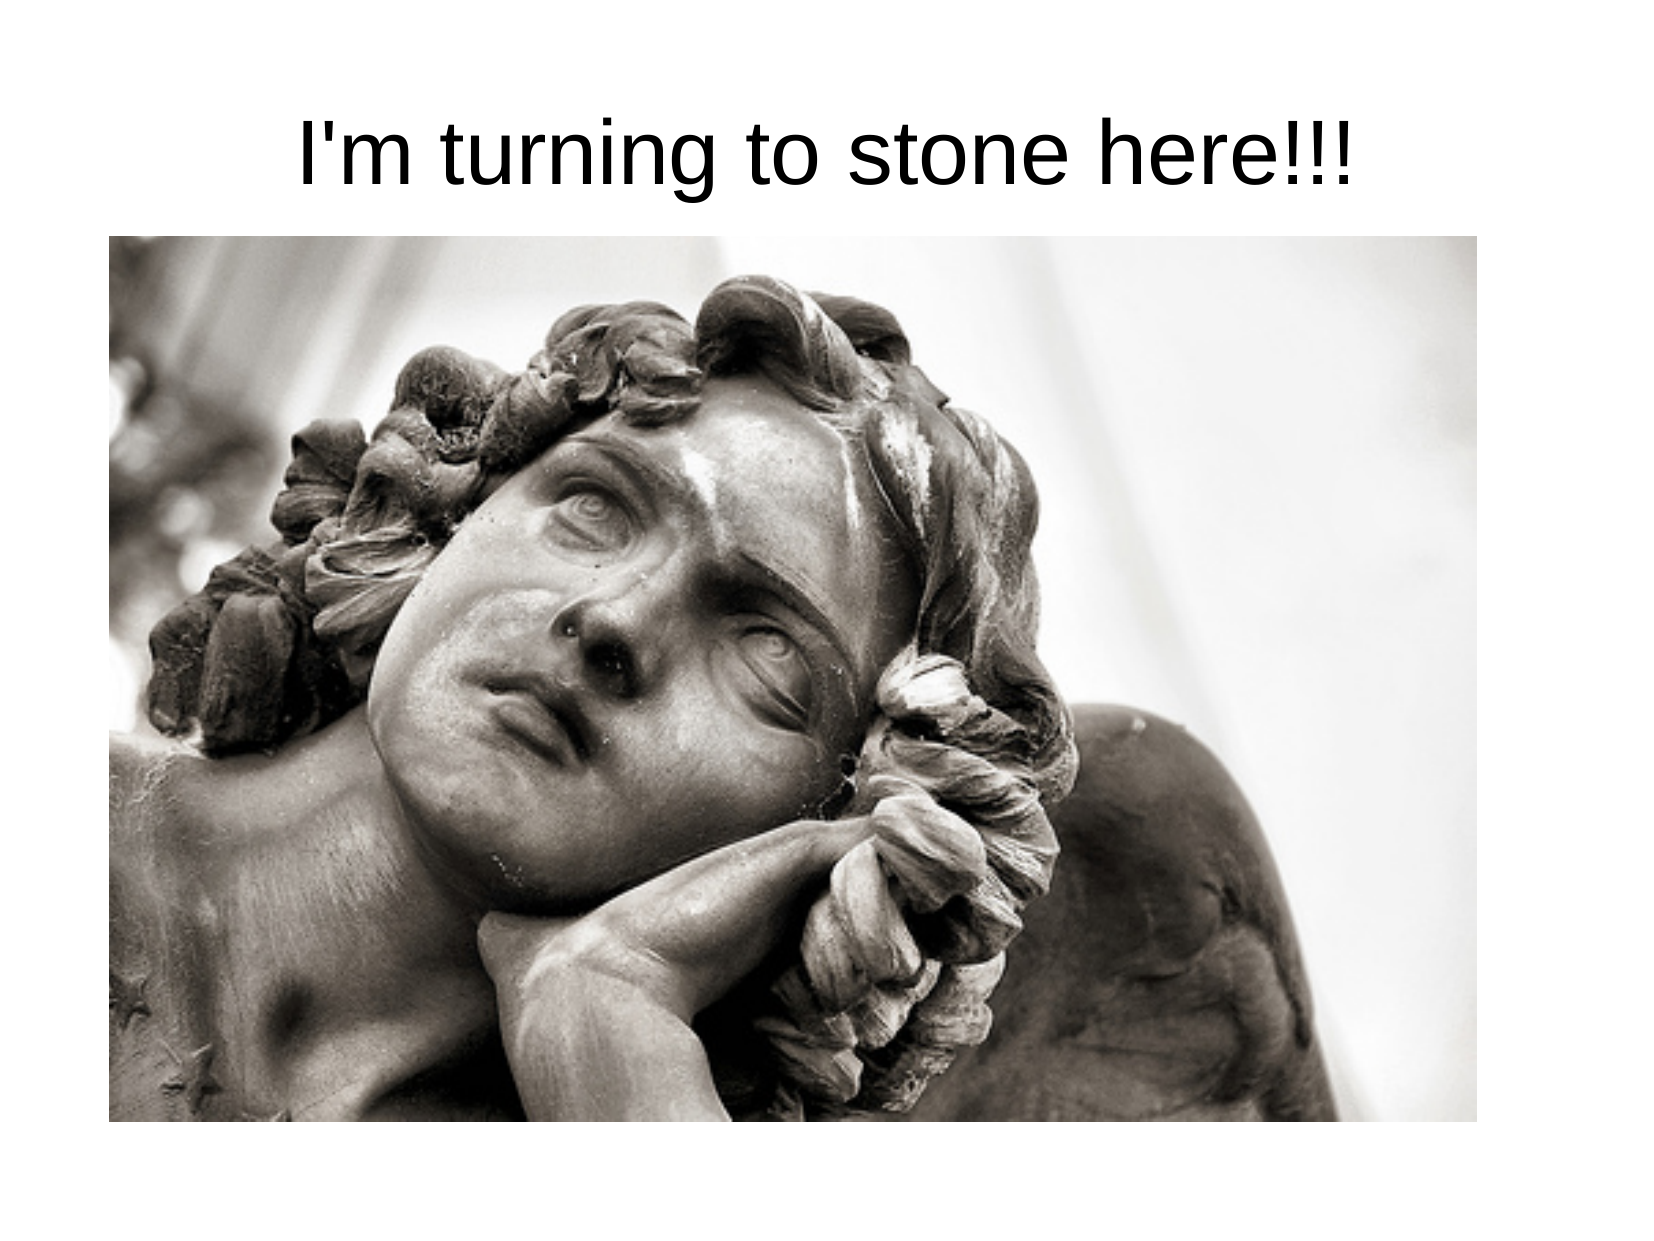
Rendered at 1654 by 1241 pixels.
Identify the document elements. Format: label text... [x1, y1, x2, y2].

title I'm turning to stone here!!! [82, 56, 1571, 250]
picture [109, 236, 1477, 1123]
